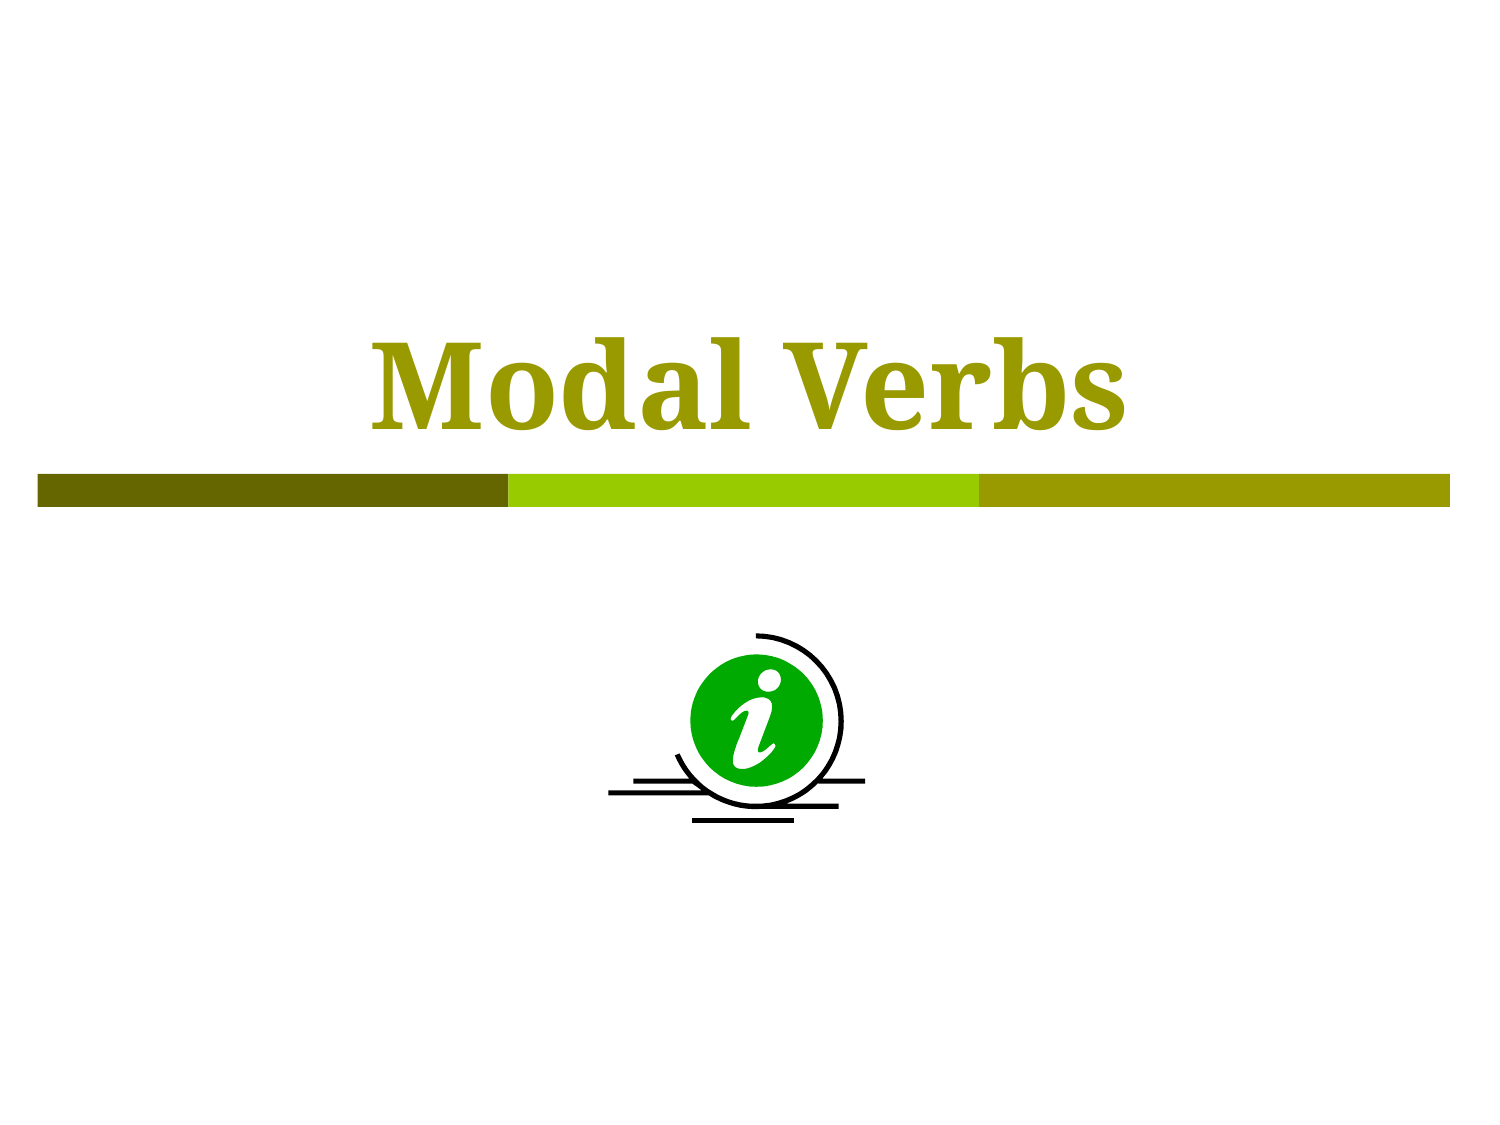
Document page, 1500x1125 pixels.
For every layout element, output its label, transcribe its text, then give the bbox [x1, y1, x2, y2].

title Modal Verbs [112, 112, 1388, 462]
picture [608, 633, 866, 823]
